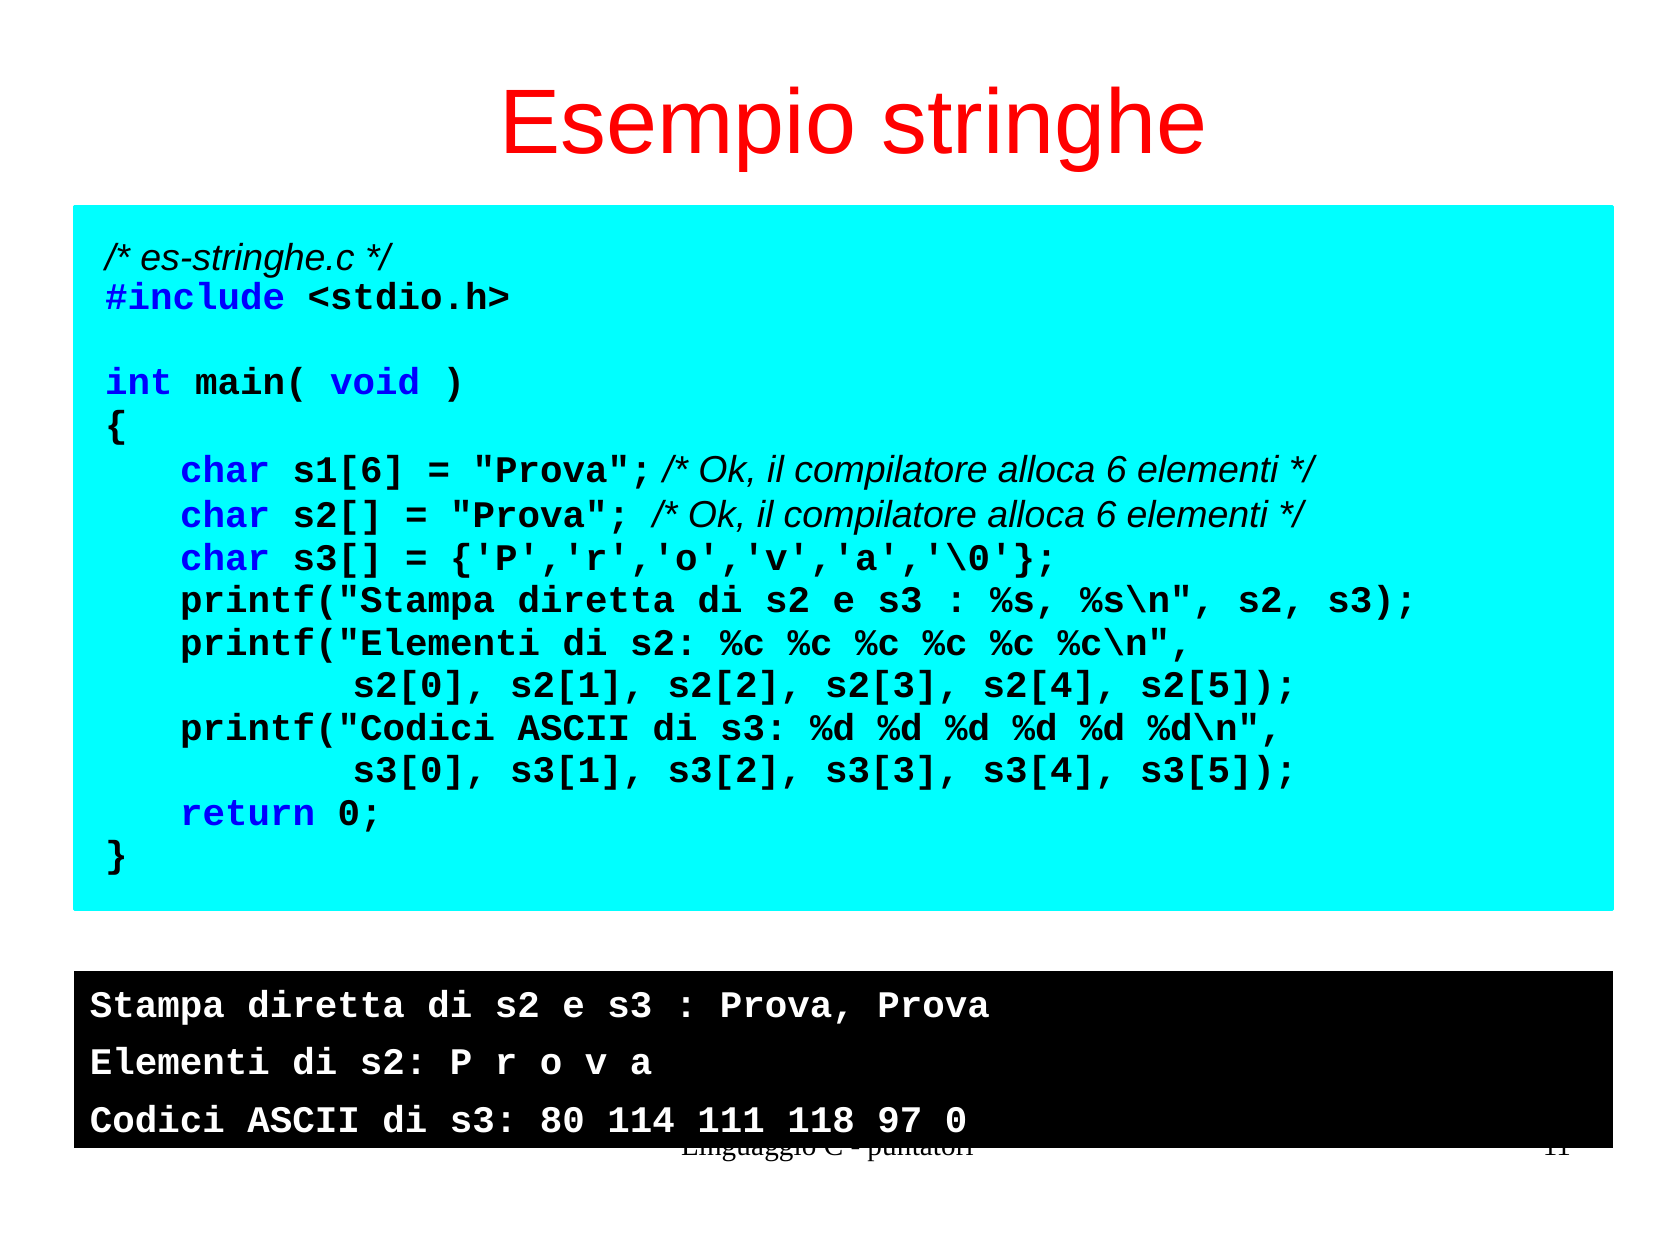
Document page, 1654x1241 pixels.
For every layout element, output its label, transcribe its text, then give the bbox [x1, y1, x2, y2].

text_box Stampa diretta di s2 e s3 : Prova, Prova Elementi di s2: P r o v a Codici ASCII di s3: 80 114 111 118 97 0 [75, 972, 1613, 1148]
text_box /* es-stringhe.c */ #include <stdio.h> int main( void ) { char s1[6] = "Prova"; /* Ok, il compilatore alloca 6 elementi */ char s2[] = "Prova"; /* Ok, il compilatore alloca 6 elementi */ char s3[] = {'P','r','o','v','a','\0'}; printf("Stampa diretta di s2 e s3 : %s, %s\n", s2, s3); printf("Elementi di s2: %c %c %c %c %c %c\n", s2[0], s2[1], s2[2], s2[3], s2[4], s2[5]); printf("Codici ASCII di s3: %d %d %d %d %d %d\n", s3[0], s3[1], s3[2], s3[3], s3[4], s3[5]); return 0; } [74, 206, 1613, 910]
title Esempio stringhe [82, 0, 1626, 244]
